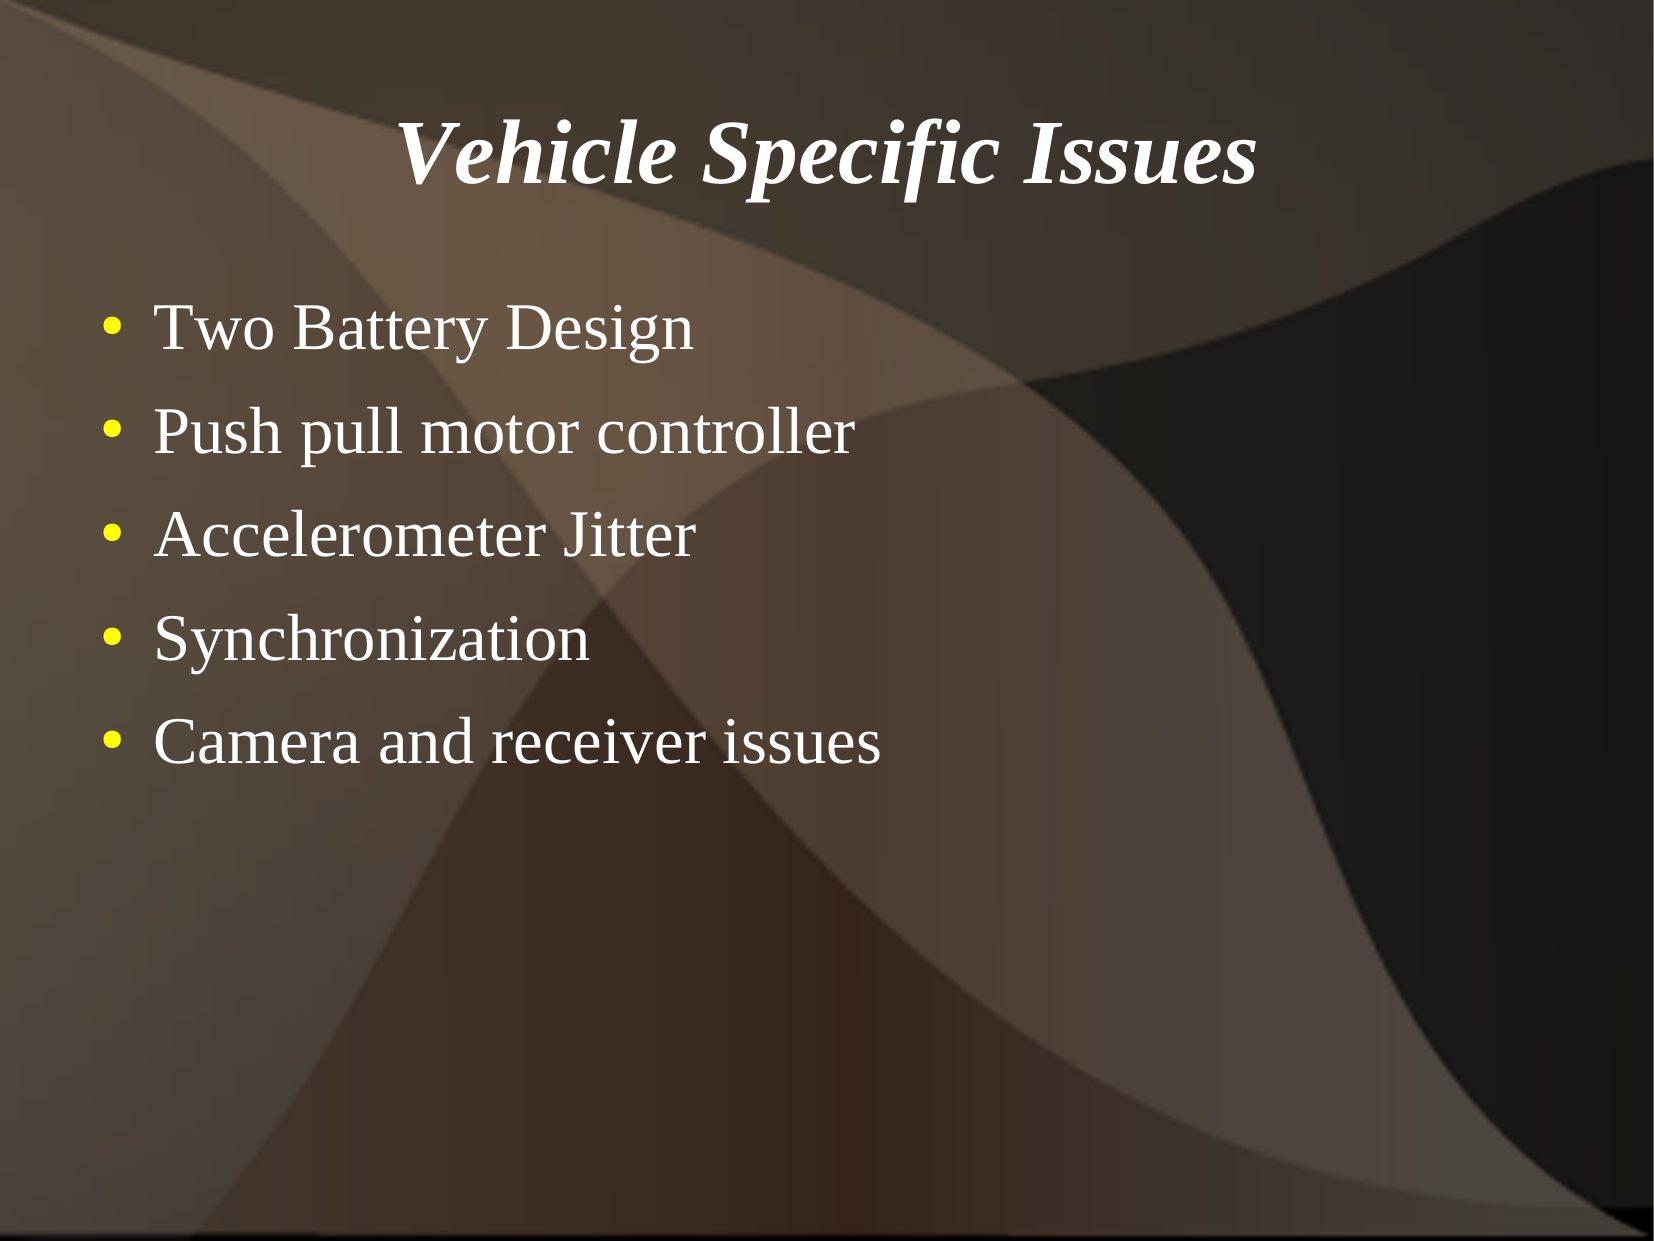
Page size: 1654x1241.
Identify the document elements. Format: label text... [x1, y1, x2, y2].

title Vehicle Specific Issues [82, 49, 1571, 257]
list Two Battery Design Push pull motor controller Accelerometer Jitter Synchronization Camera and receiver issues [82, 290, 1571, 1109]
picture [0, 0, 1654, 1241]
